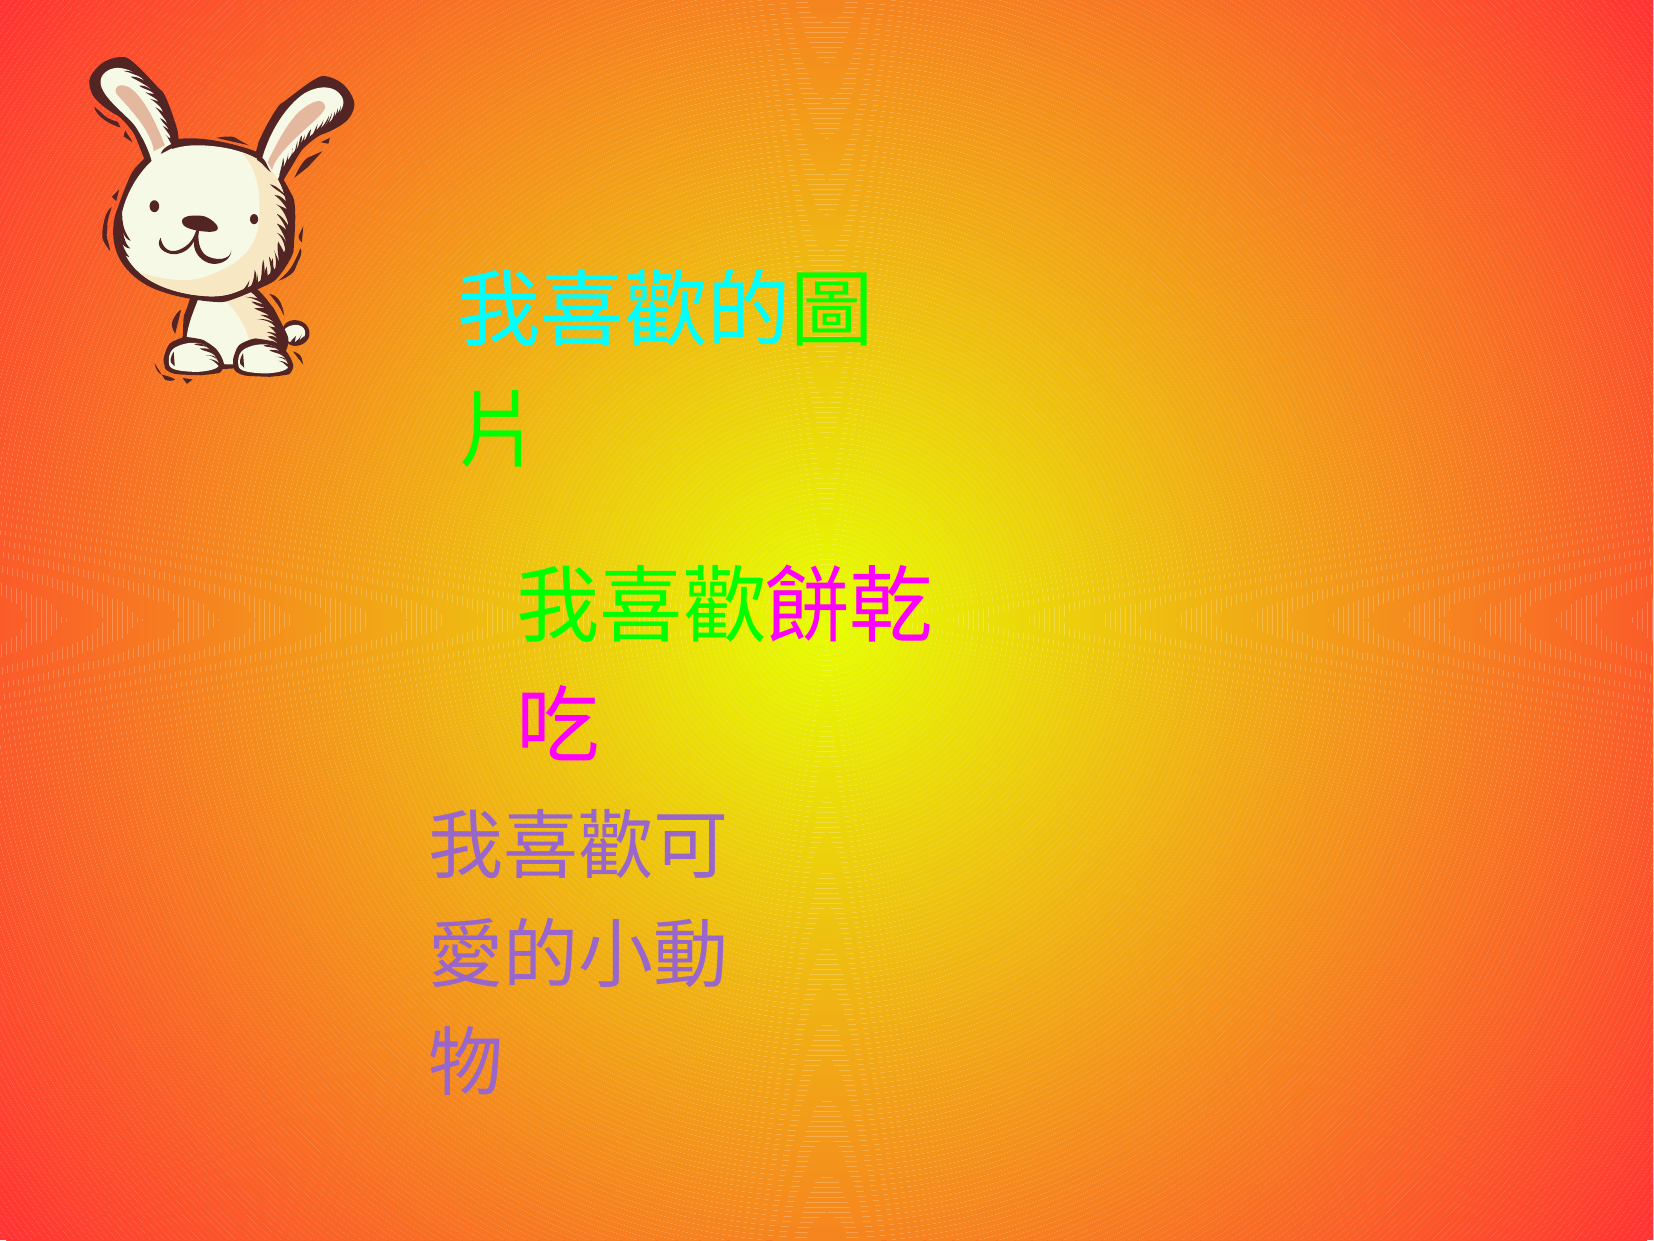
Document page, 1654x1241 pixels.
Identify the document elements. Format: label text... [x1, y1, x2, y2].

text_box 我喜歡可愛的小動物 [413, 778, 798, 1063]
picture [89, 57, 355, 384]
text_box 我喜歡餅乾吃 [501, 531, 1004, 746]
text_box 我喜歡的圖片 [442, 236, 945, 451]
